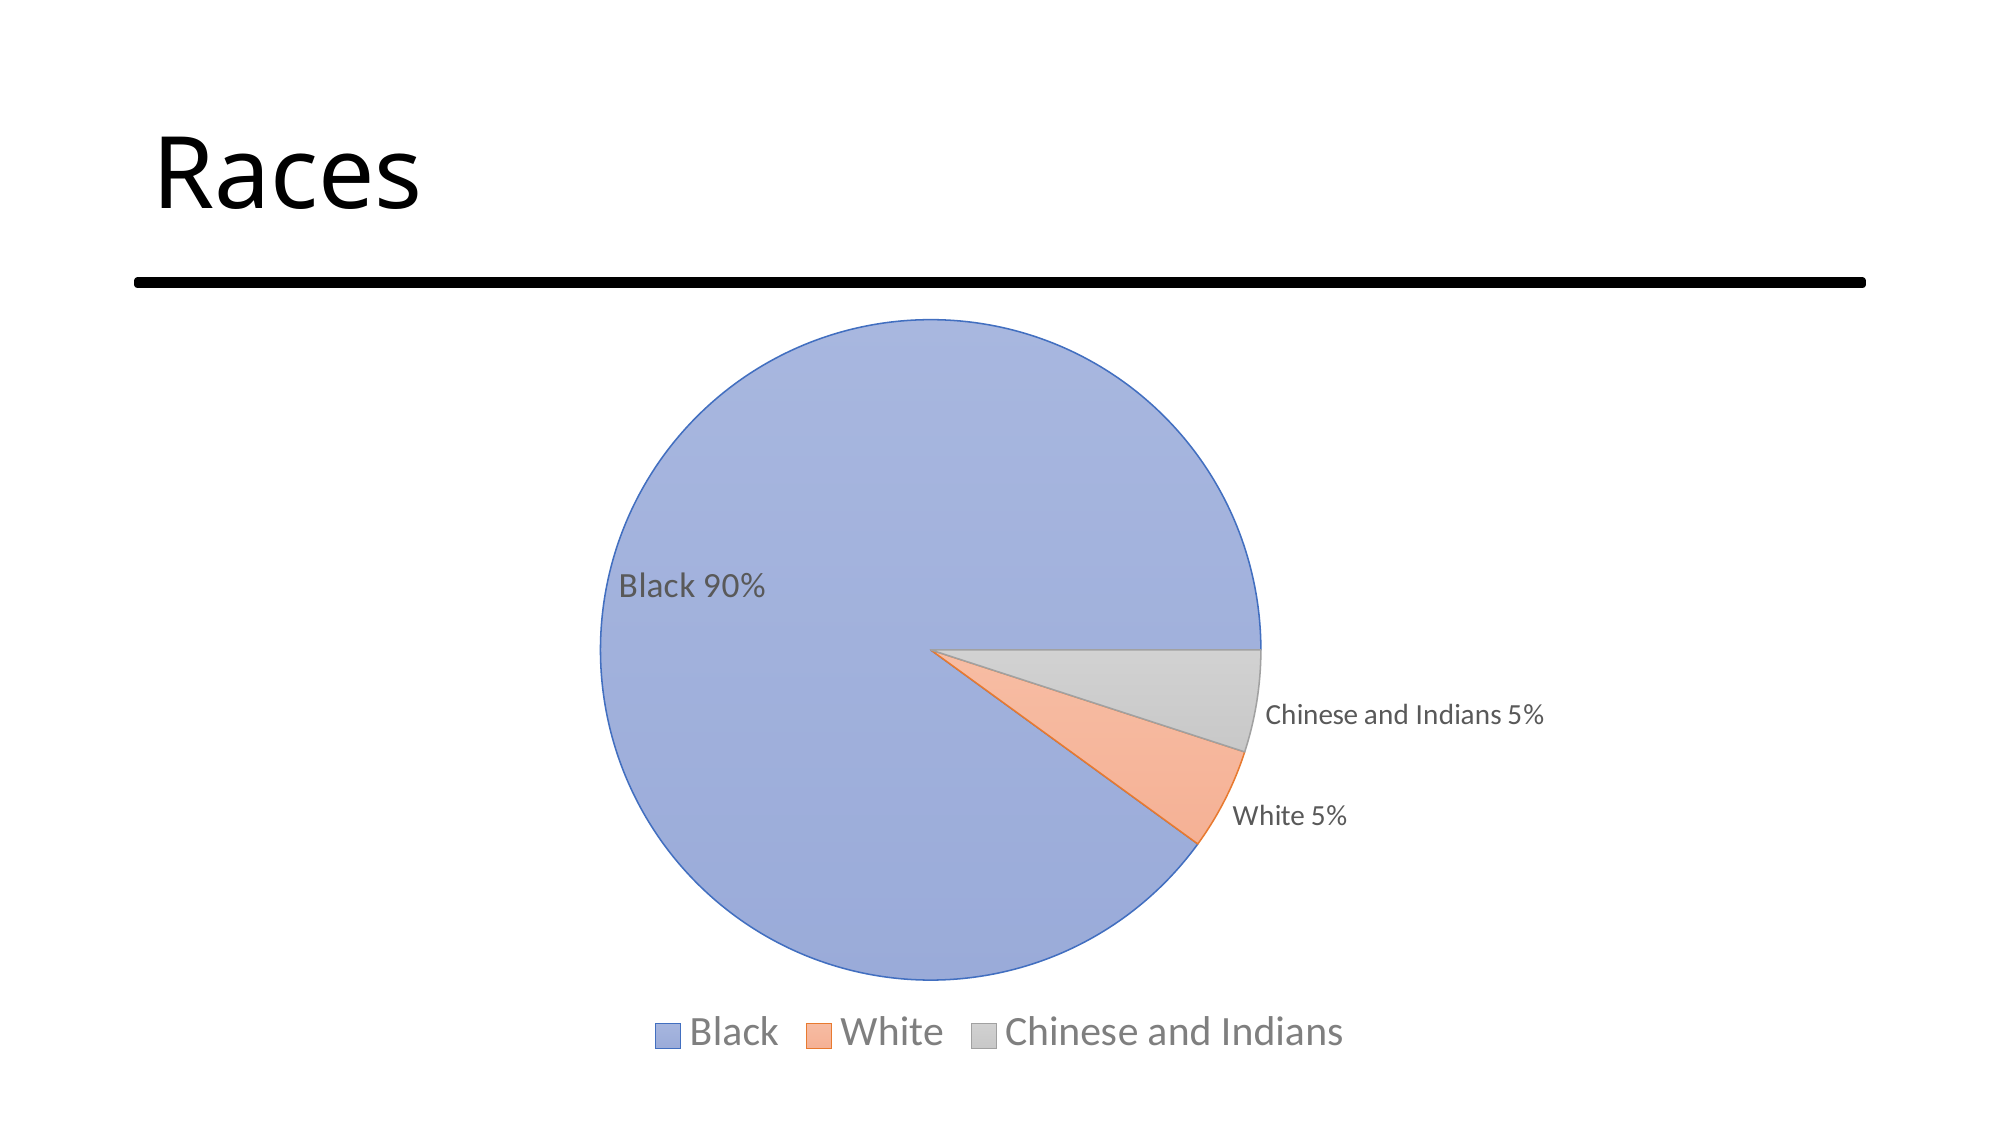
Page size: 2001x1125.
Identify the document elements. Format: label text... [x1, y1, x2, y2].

title Races [137, 59, 1863, 278]
chart [137, 304, 1888, 1066]
